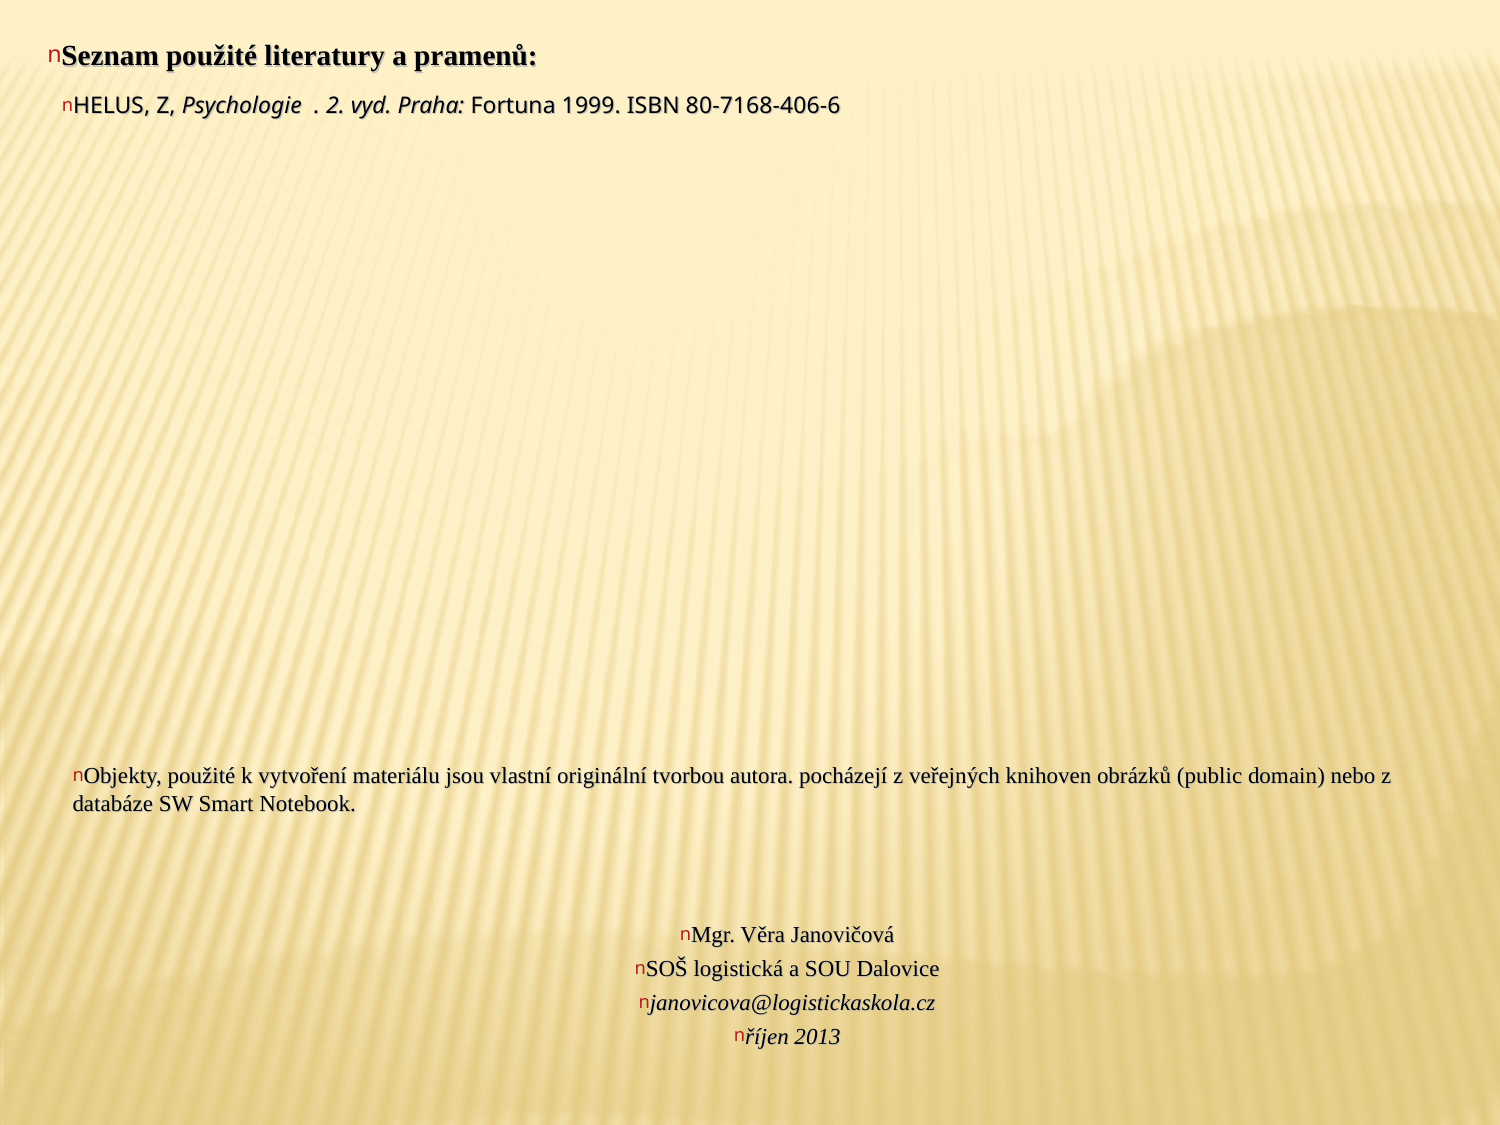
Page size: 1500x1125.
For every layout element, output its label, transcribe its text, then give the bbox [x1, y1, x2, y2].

text_box Seznam použité literatury a pramenů: [33, 29, 762, 79]
text_box Mgr. Věra Janovičová SOŠ logistická a SOU Dalovice janovicova@logistickaskola.cz říjen 2013 [494, 913, 1080, 1055]
text_box HELUS, Z, Psychologie . 2. vyd. Praha: Fortuna 1999. ISBN 80-7168-406-6 [48, 84, 1310, 126]
text_box Objekty, použité k vytvoření materiálu jsou vlastní originální tvorbou autora. pocházejí z veřejných knihoven obrázků (public domain) nebo z databáze SW Smart Notebook. [58, 753, 1442, 823]
